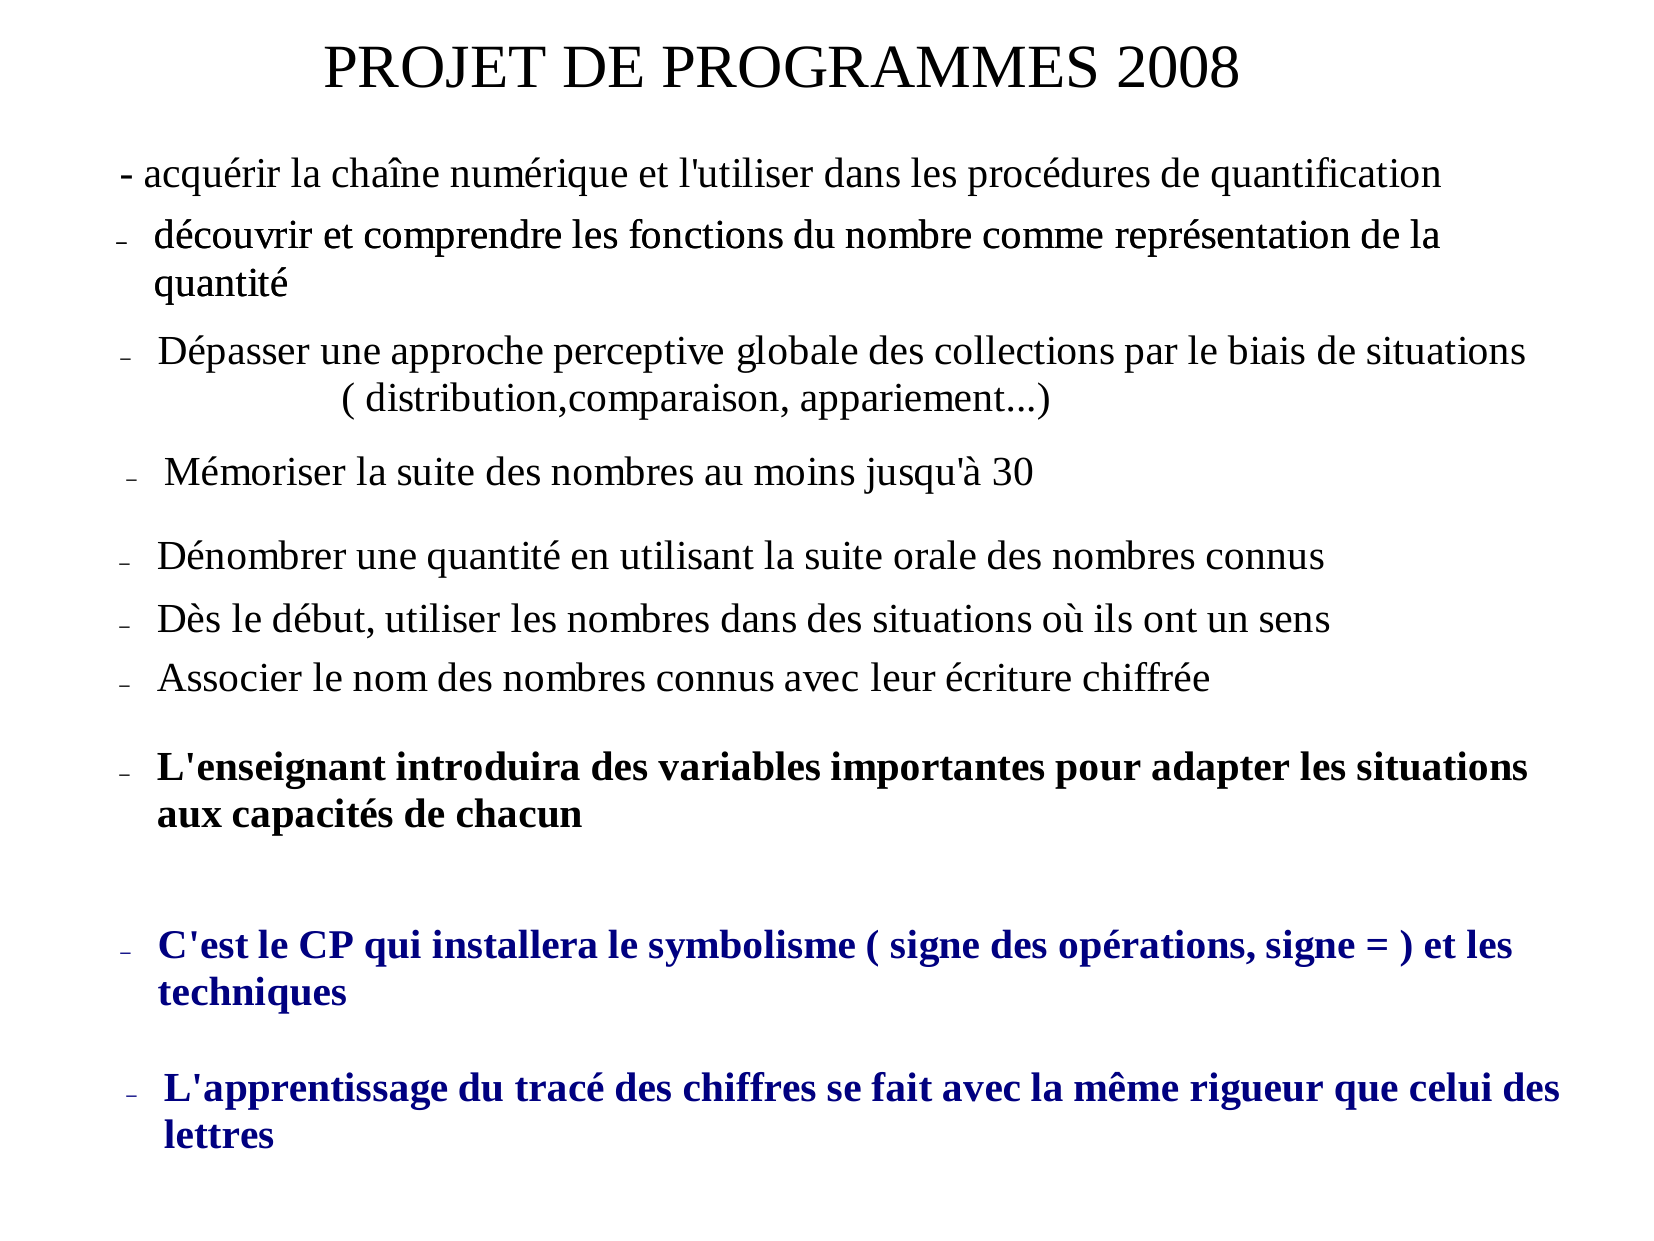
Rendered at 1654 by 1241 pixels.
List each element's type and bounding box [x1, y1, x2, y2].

chart [118, 446, 1565, 857]
chart [125, 1062, 1565, 1178]
chart [114, 147, 1589, 441]
chart [321, 30, 1329, 119]
chart [118, 919, 1556, 1030]
